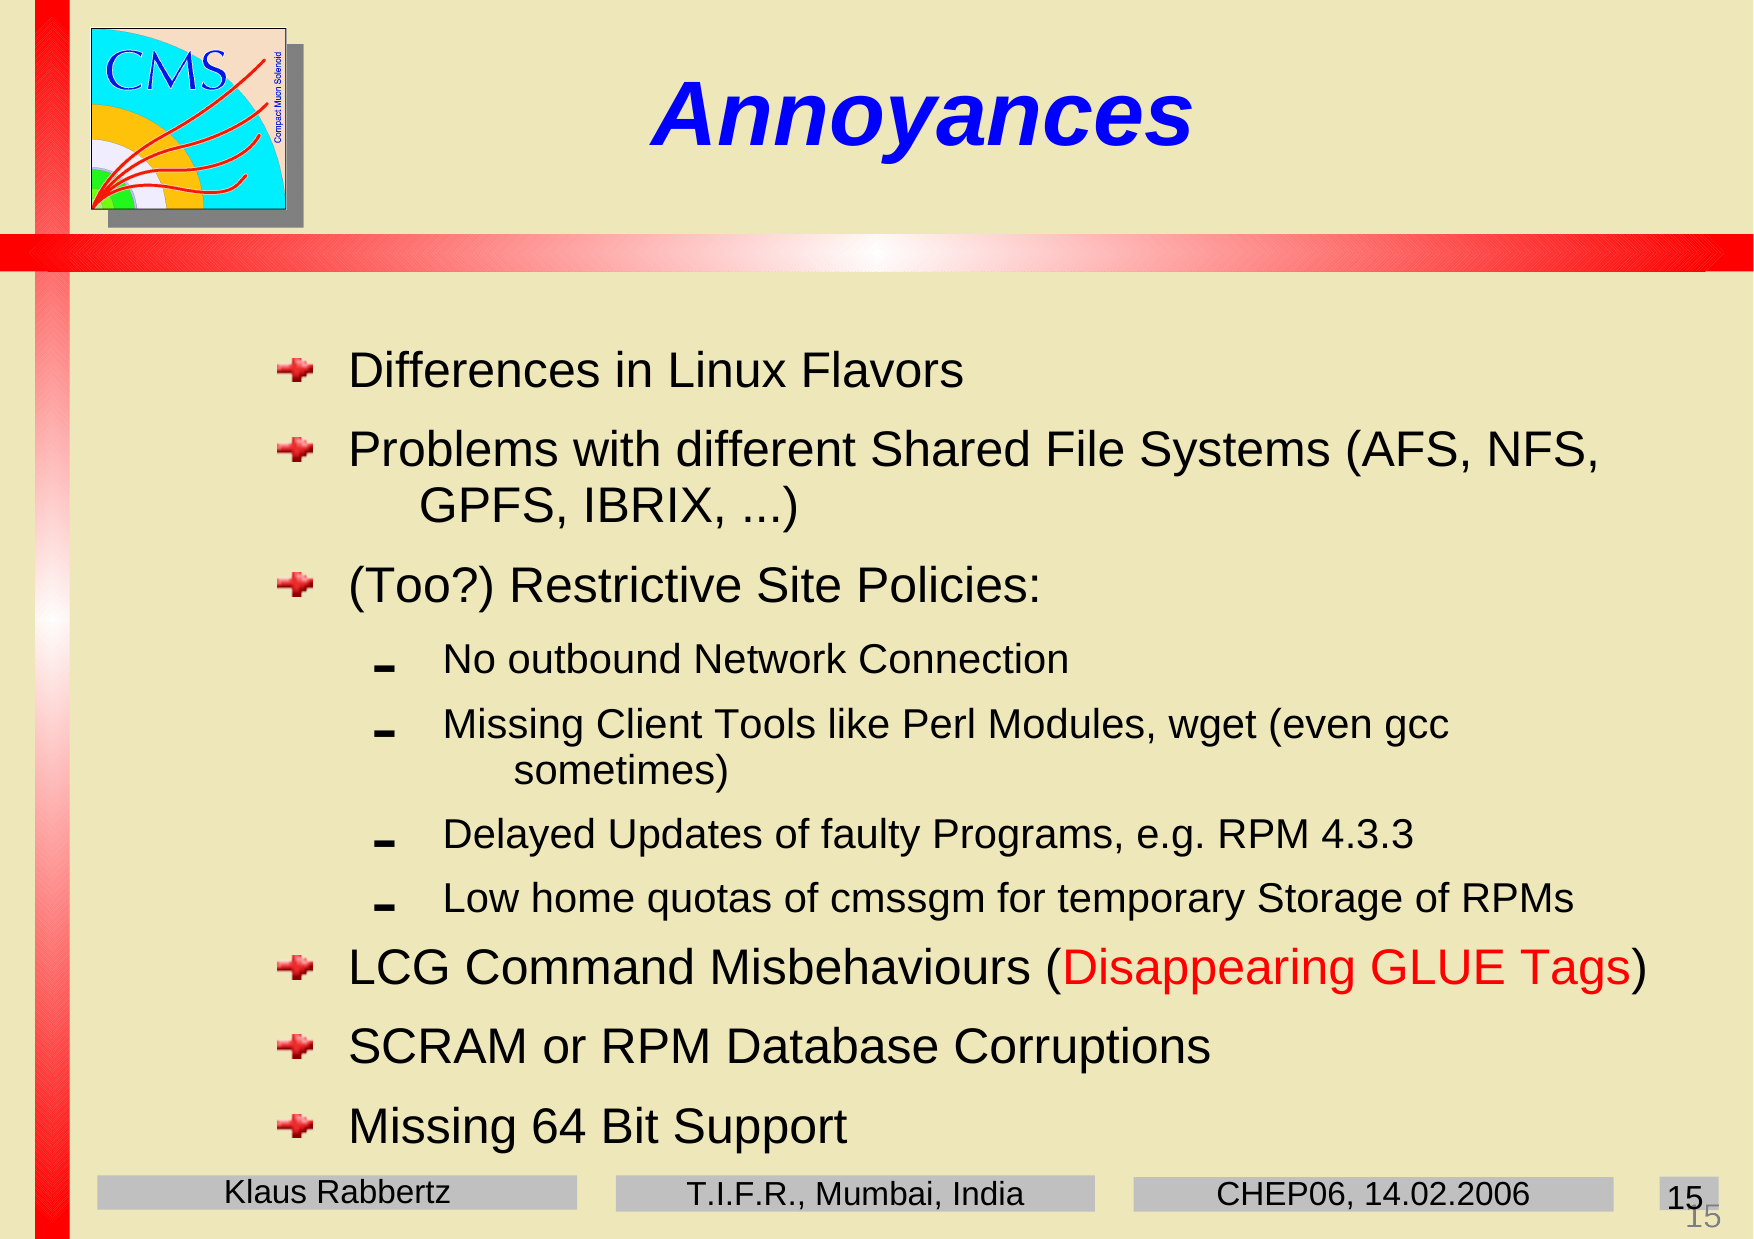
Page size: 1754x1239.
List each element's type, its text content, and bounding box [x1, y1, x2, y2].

title Annoyances [282, 10, 1566, 217]
picture [90, 27, 282, 210]
list Differences in Linux Flavors Problems with different Shared File Systems (AFS, NFS, GPFS, IBRIX, ...) (Too?) Restrictive Site Policies: No outbound Network Connection Missing Client Tools like Perl Modules, wget (even gcc sometimes) Delayed Updates of faulty Programs, e.g. RPM 4.3.3 Low home quotas of cmssgm for temporary Storage of RPMs LCG Command Misbehaviours (Disappearing GLUE Tags) SCRAM or RPM Database Corruptions Missing 64 Bit Support [159, 342, 1657, 1131]
picture [277, 1131, 313, 1138]
